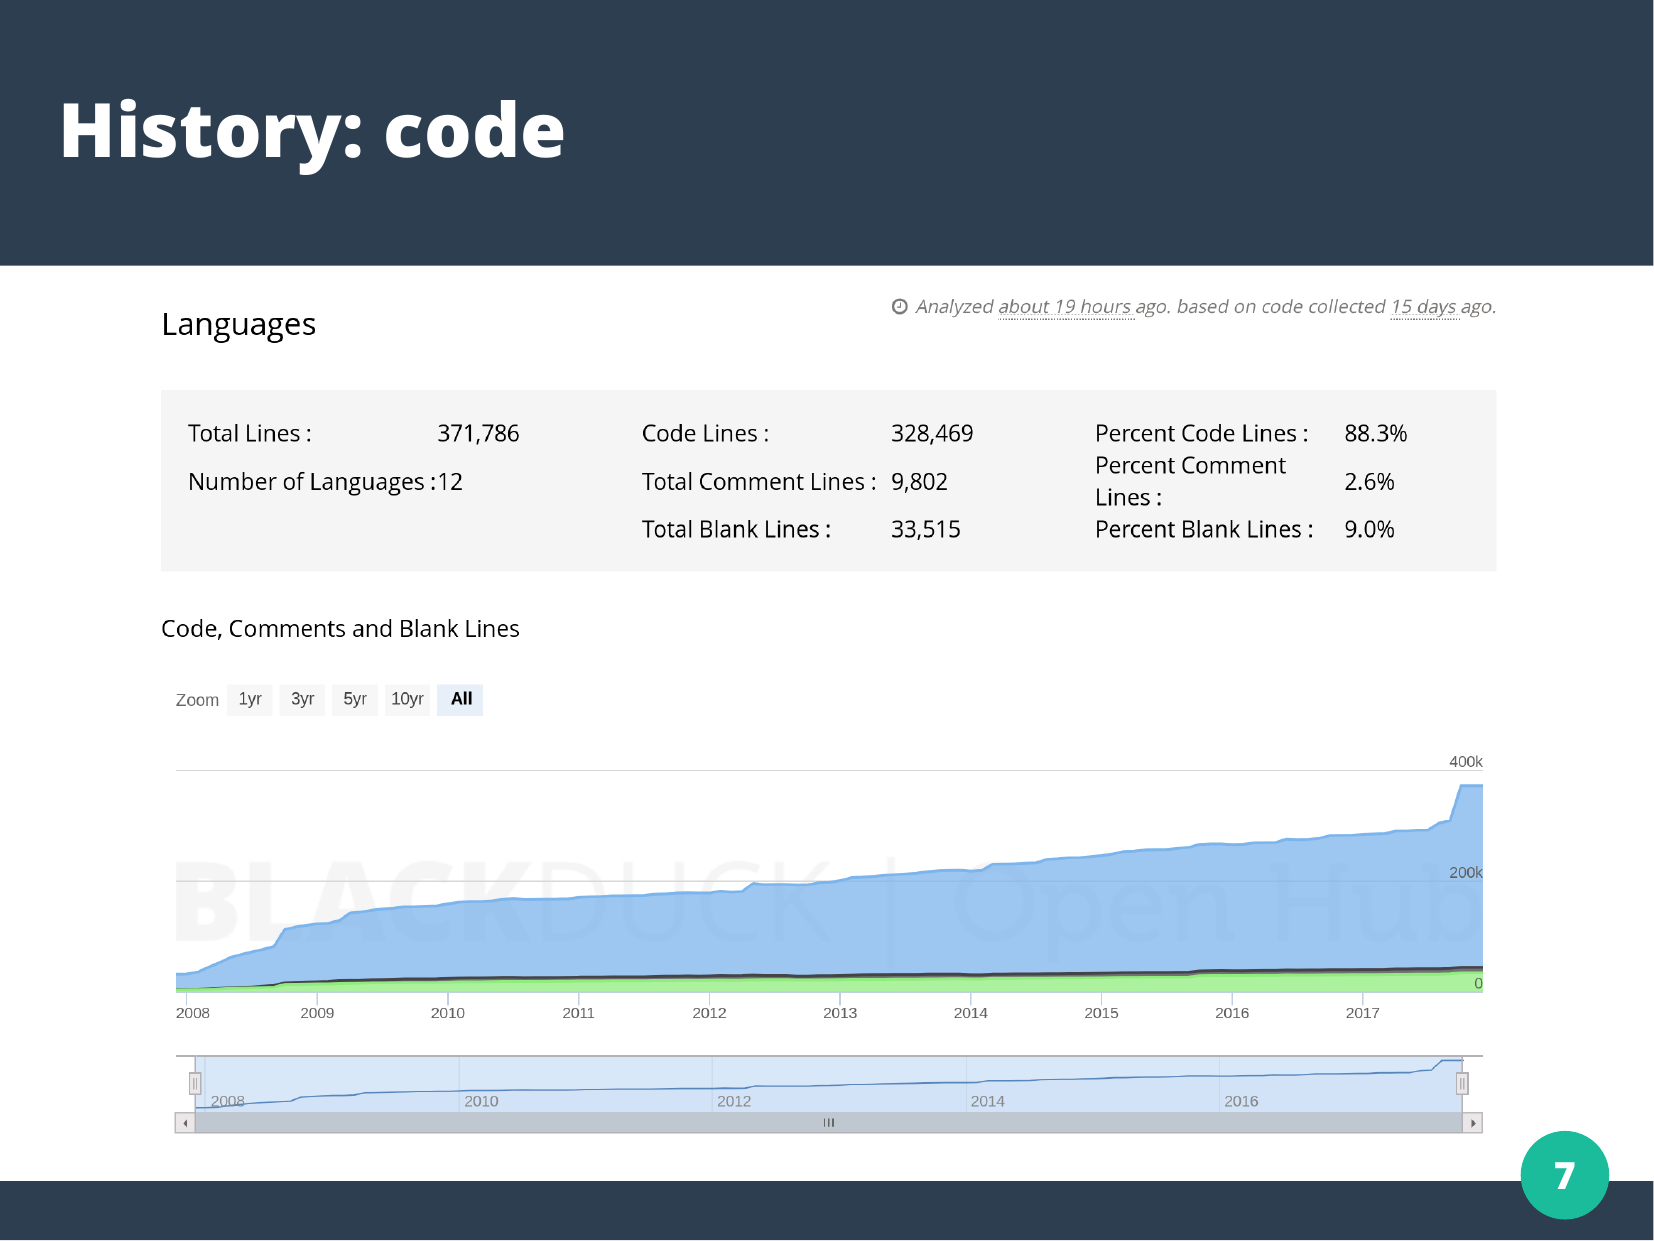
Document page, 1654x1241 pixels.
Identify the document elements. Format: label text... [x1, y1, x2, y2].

picture [150, 292, 1501, 1171]
title History: code [59, 49, 1595, 207]
